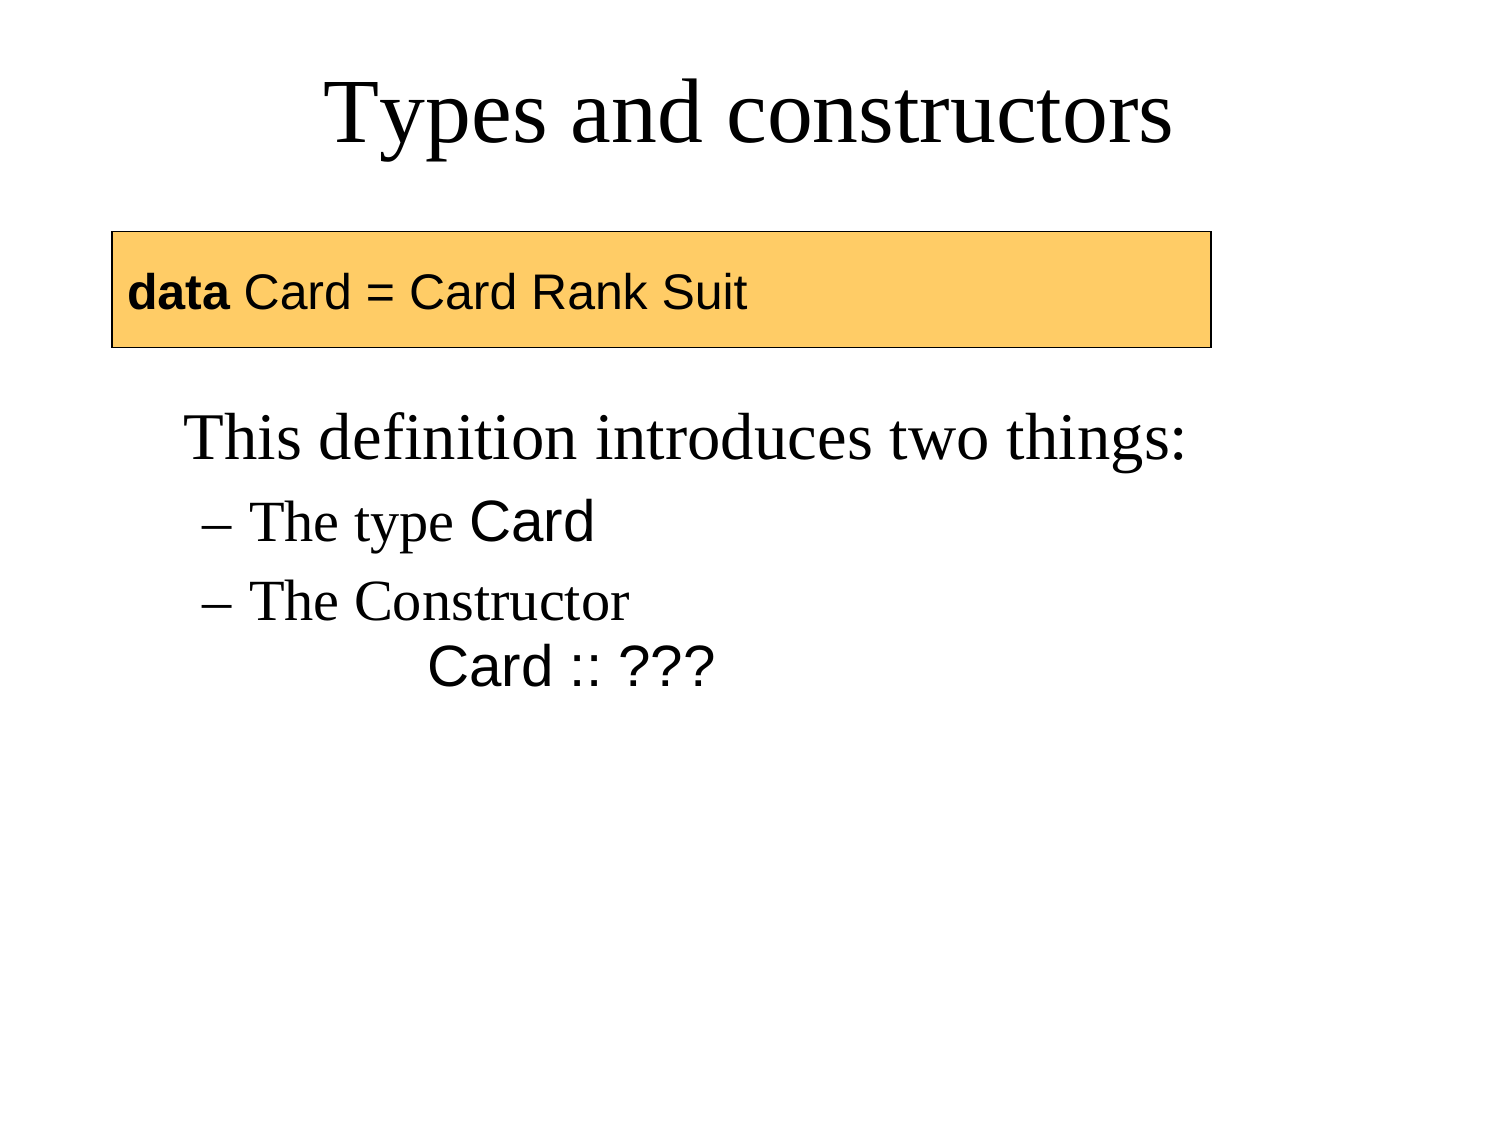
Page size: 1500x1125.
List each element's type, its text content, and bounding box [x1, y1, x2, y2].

list This definition introduces two things: The type Card The Constructor Card :: ??? [112, 392, 1388, 996]
text_box data Card = Card Rank Suit [112, 231, 1211, 348]
title Types and constructors [112, 17, 1388, 205]
